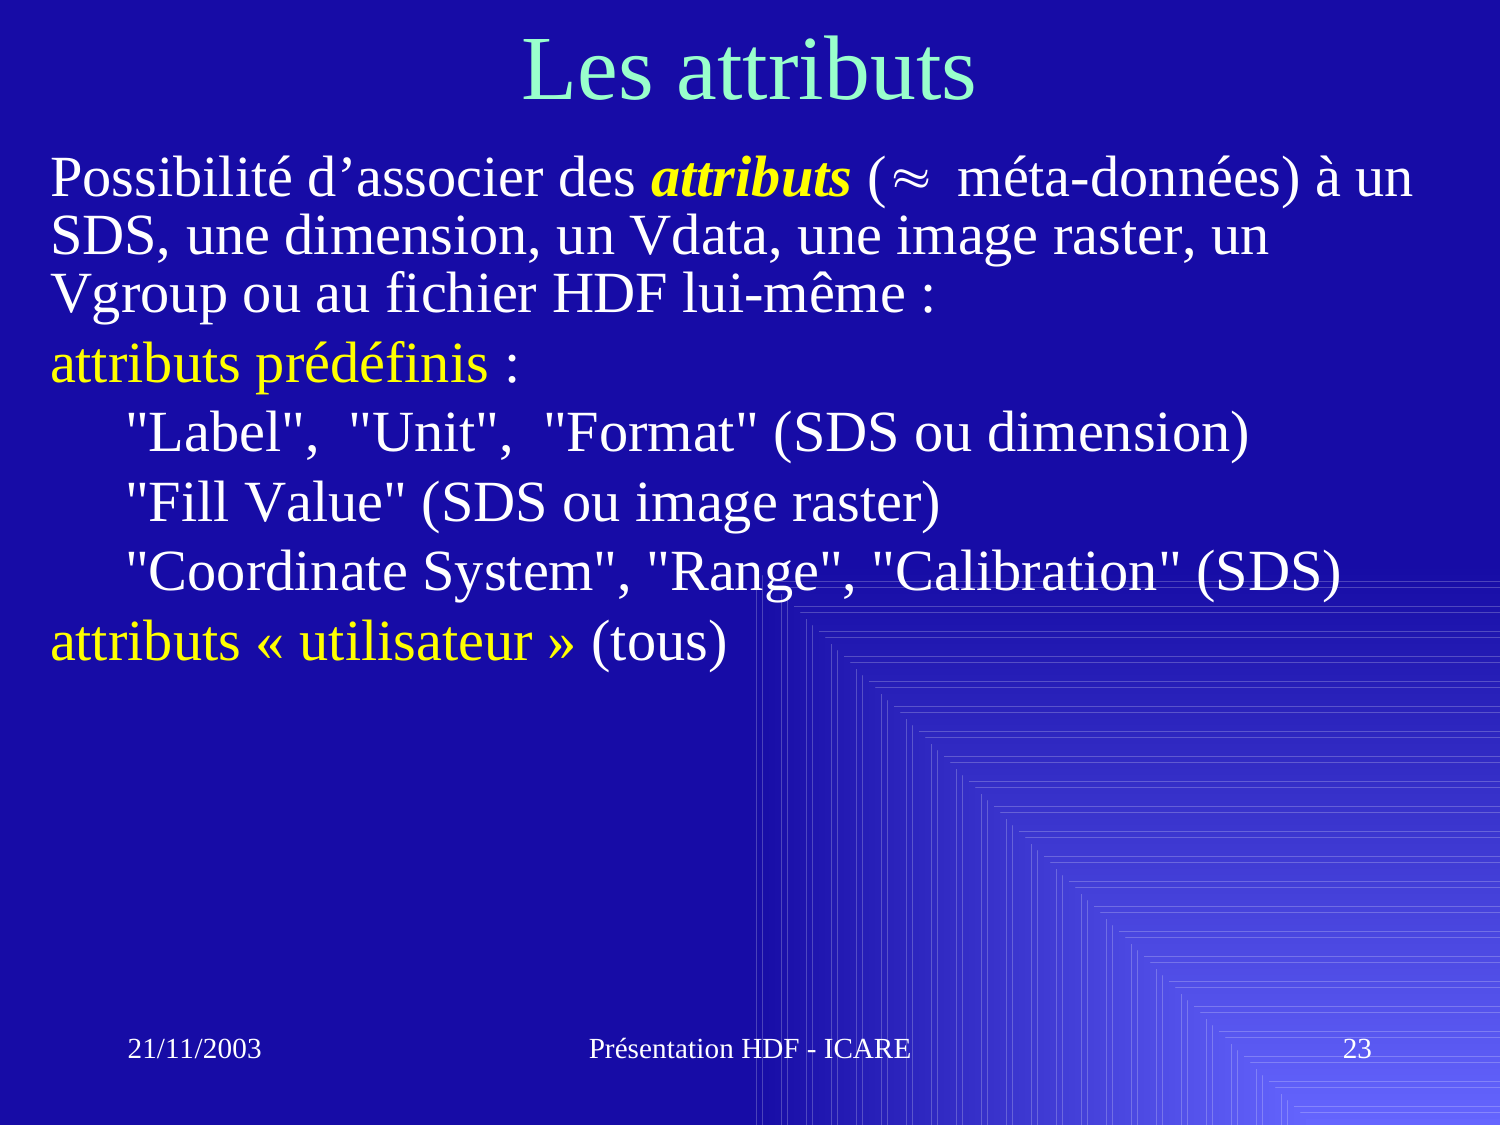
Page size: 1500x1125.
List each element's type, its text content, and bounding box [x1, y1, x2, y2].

text_box Possibilité d’associer des attributs (méta-données) à un SDS, une dimension, un Vdata, une image raster, un Vgroup ou au fichier HDF lui-même : attributs prédéfinis : "Label", "Unit", "Format" (SDS ou dimension) "Fill Value" (SDS ou image raster) "Coordinate System", "Range", "Calibration" (SDS) attributs « utilisateur » (tous) [50, 149, 1463, 826]
title Les attributs [37, 0, 1463, 138]
